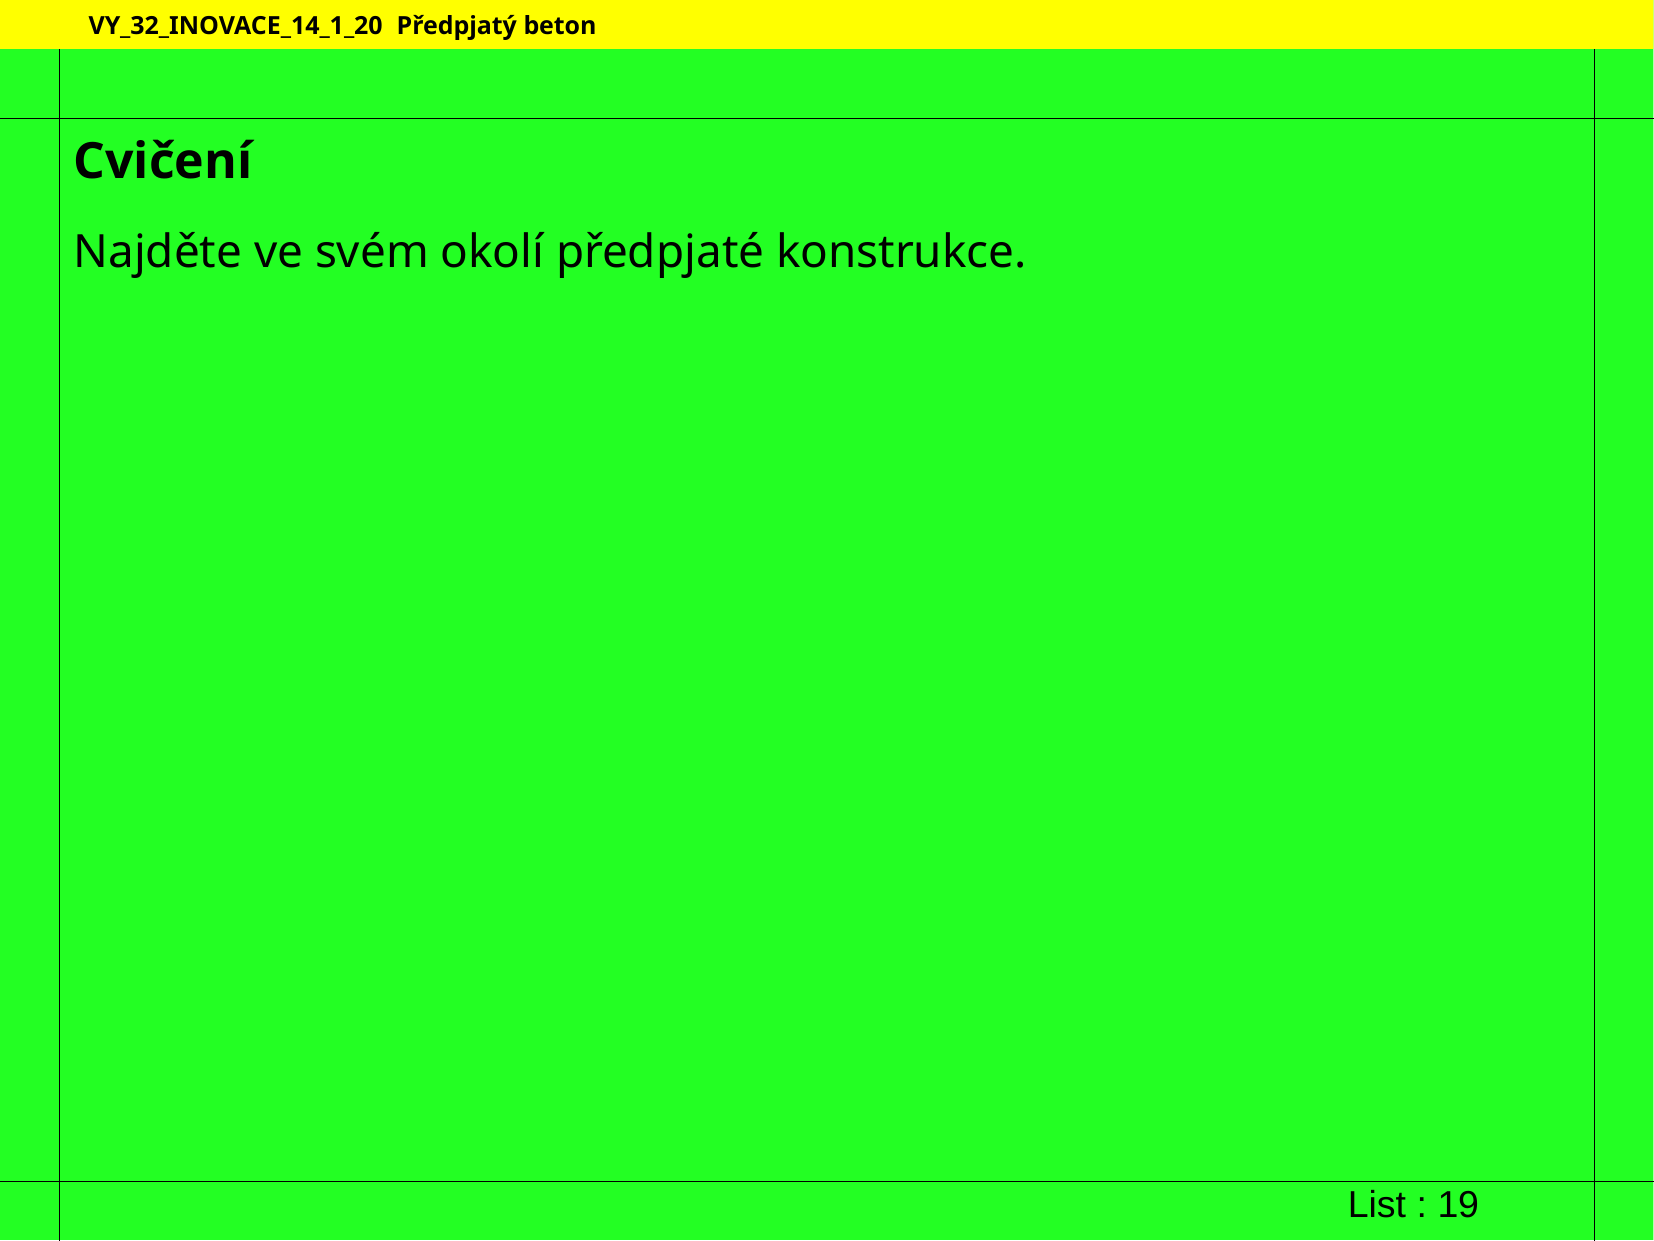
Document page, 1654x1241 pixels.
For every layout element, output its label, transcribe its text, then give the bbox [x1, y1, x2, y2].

text_box Cvičení Najděte ve svém okolí předpjaté konstrukce. [59, 118, 1595, 1182]
text_box List : <číslo> [1357, 1176, 1599, 1241]
text_box VY_32_INOVACE_14_1_20 Předpjatý beton [0, 0, 1654, 47]
